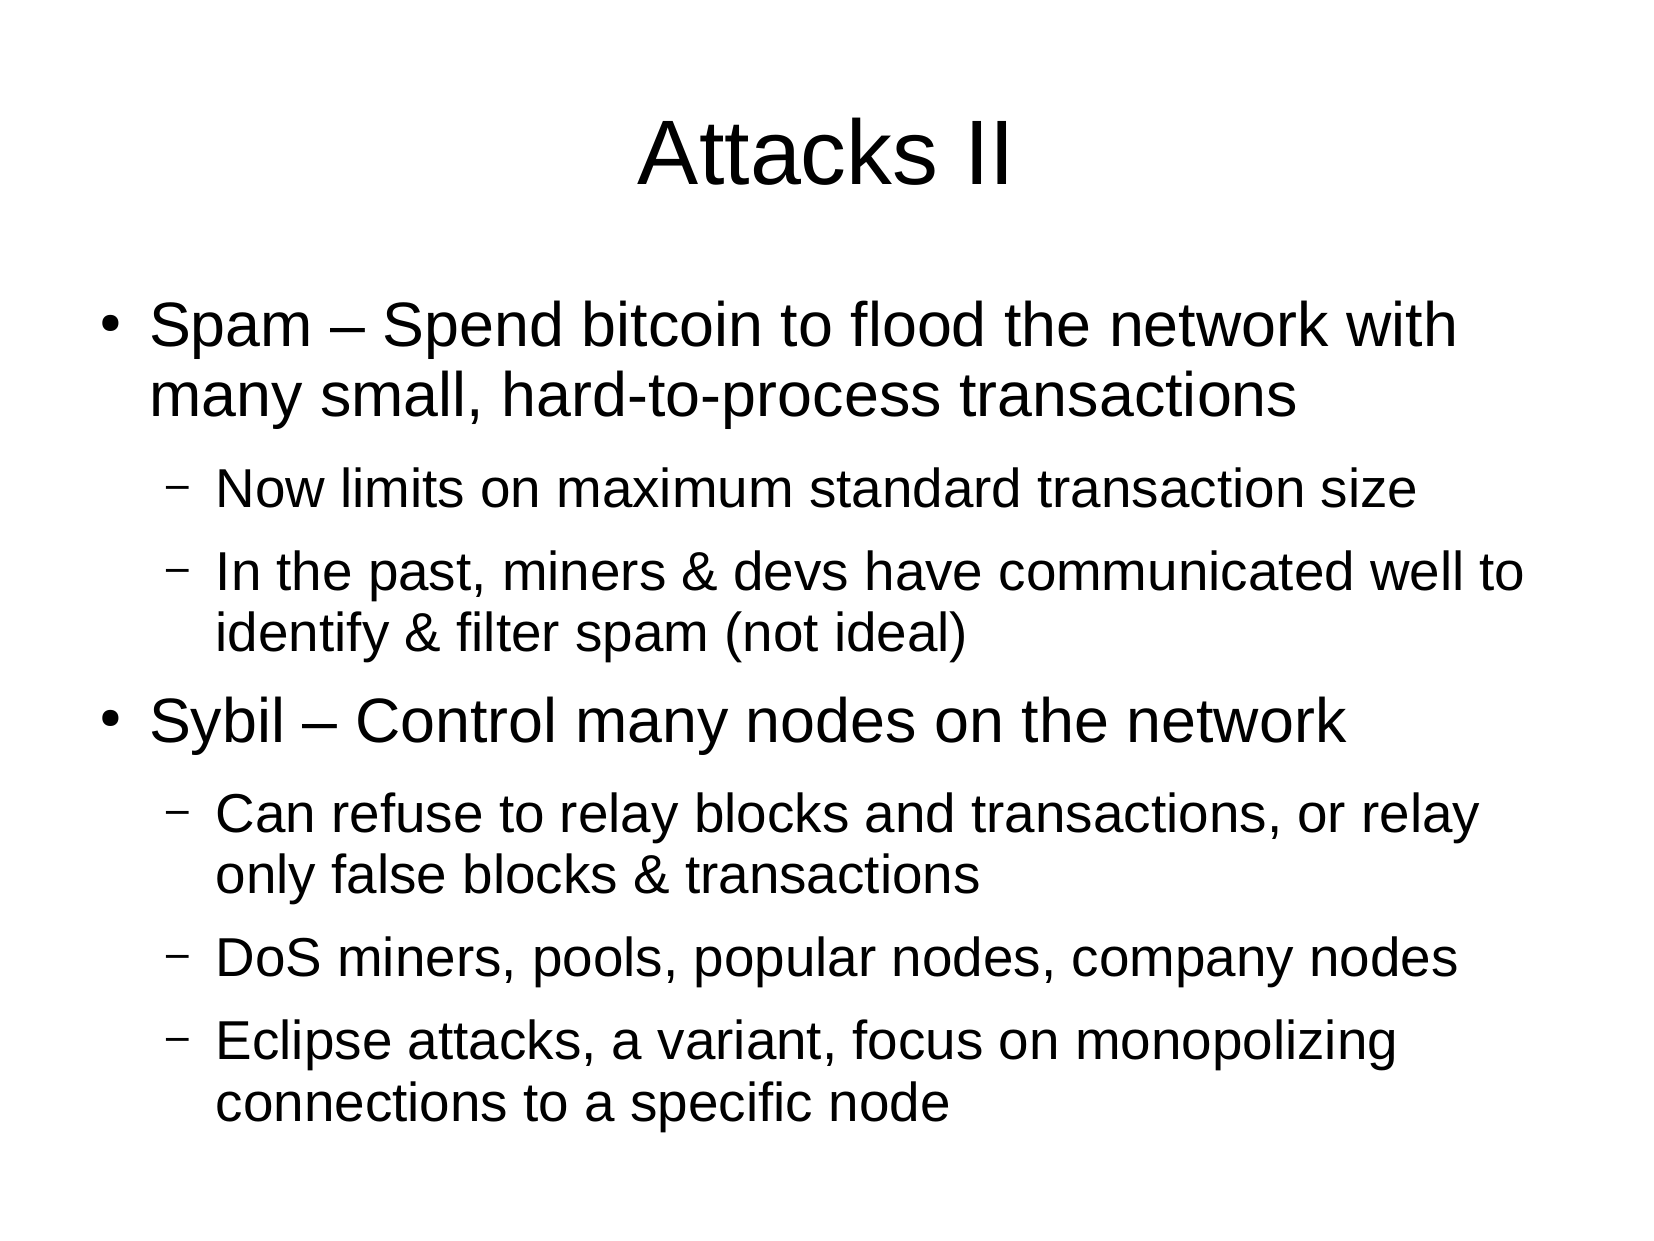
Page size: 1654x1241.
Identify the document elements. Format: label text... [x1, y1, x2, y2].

title Attacks II [82, 49, 1571, 257]
list Spam – Spend bitcoin to flood the network with many small, hard-to-process transactions Now limits on maximum standard transaction size In the past, miners & devs have communicated well to identify & filter spam (not ideal) Sybil – Control many nodes on the network Can refuse to relay blocks and transactions, or relay only false blocks & transactions DoS miners, pools, popular nodes, company nodes Eclipse attacks, a variant, focus on monopolizing connections to a specific node [82, 290, 1571, 1141]
